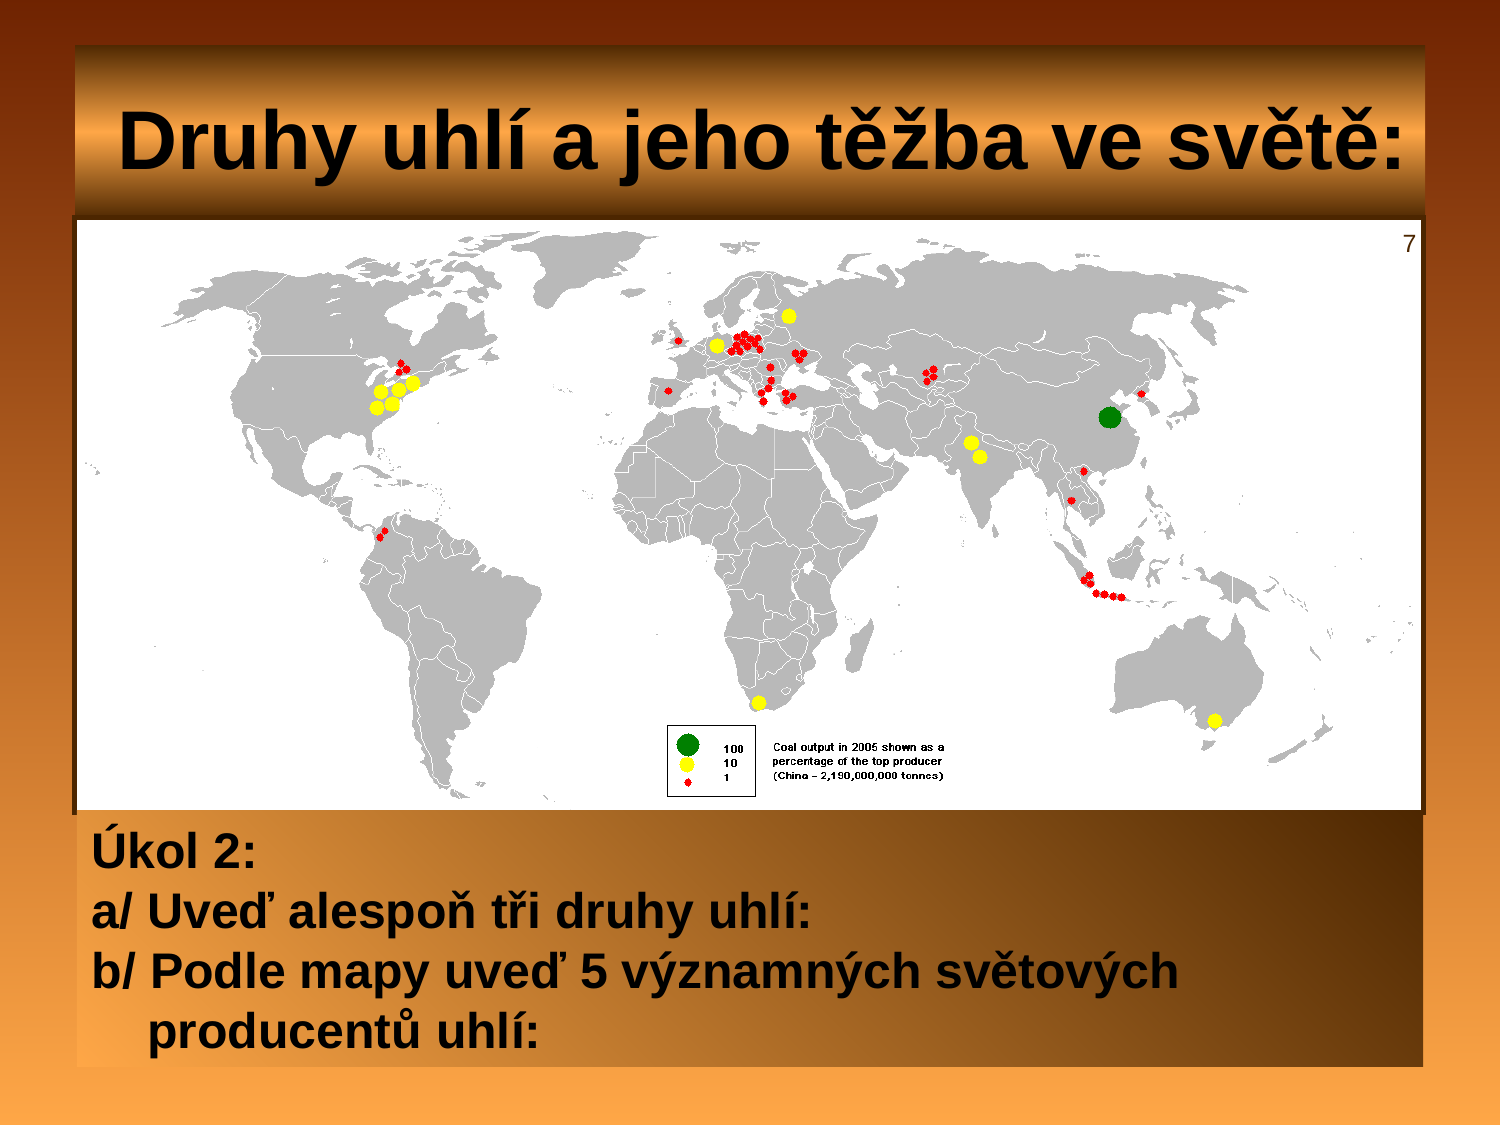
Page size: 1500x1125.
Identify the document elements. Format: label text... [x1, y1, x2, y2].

title Druhy uhlí a jeho těžba ve světě: [75, 45, 1426, 215]
text_box Úkol 2: a/ Uveď alespoň tři druhy uhlí: b/ Podle mapy uveď 5 významných světových producentů uhlí: [76, 810, 1424, 1067]
text_box 7 [1387, 220, 1432, 266]
picture [76, 220, 1422, 810]
